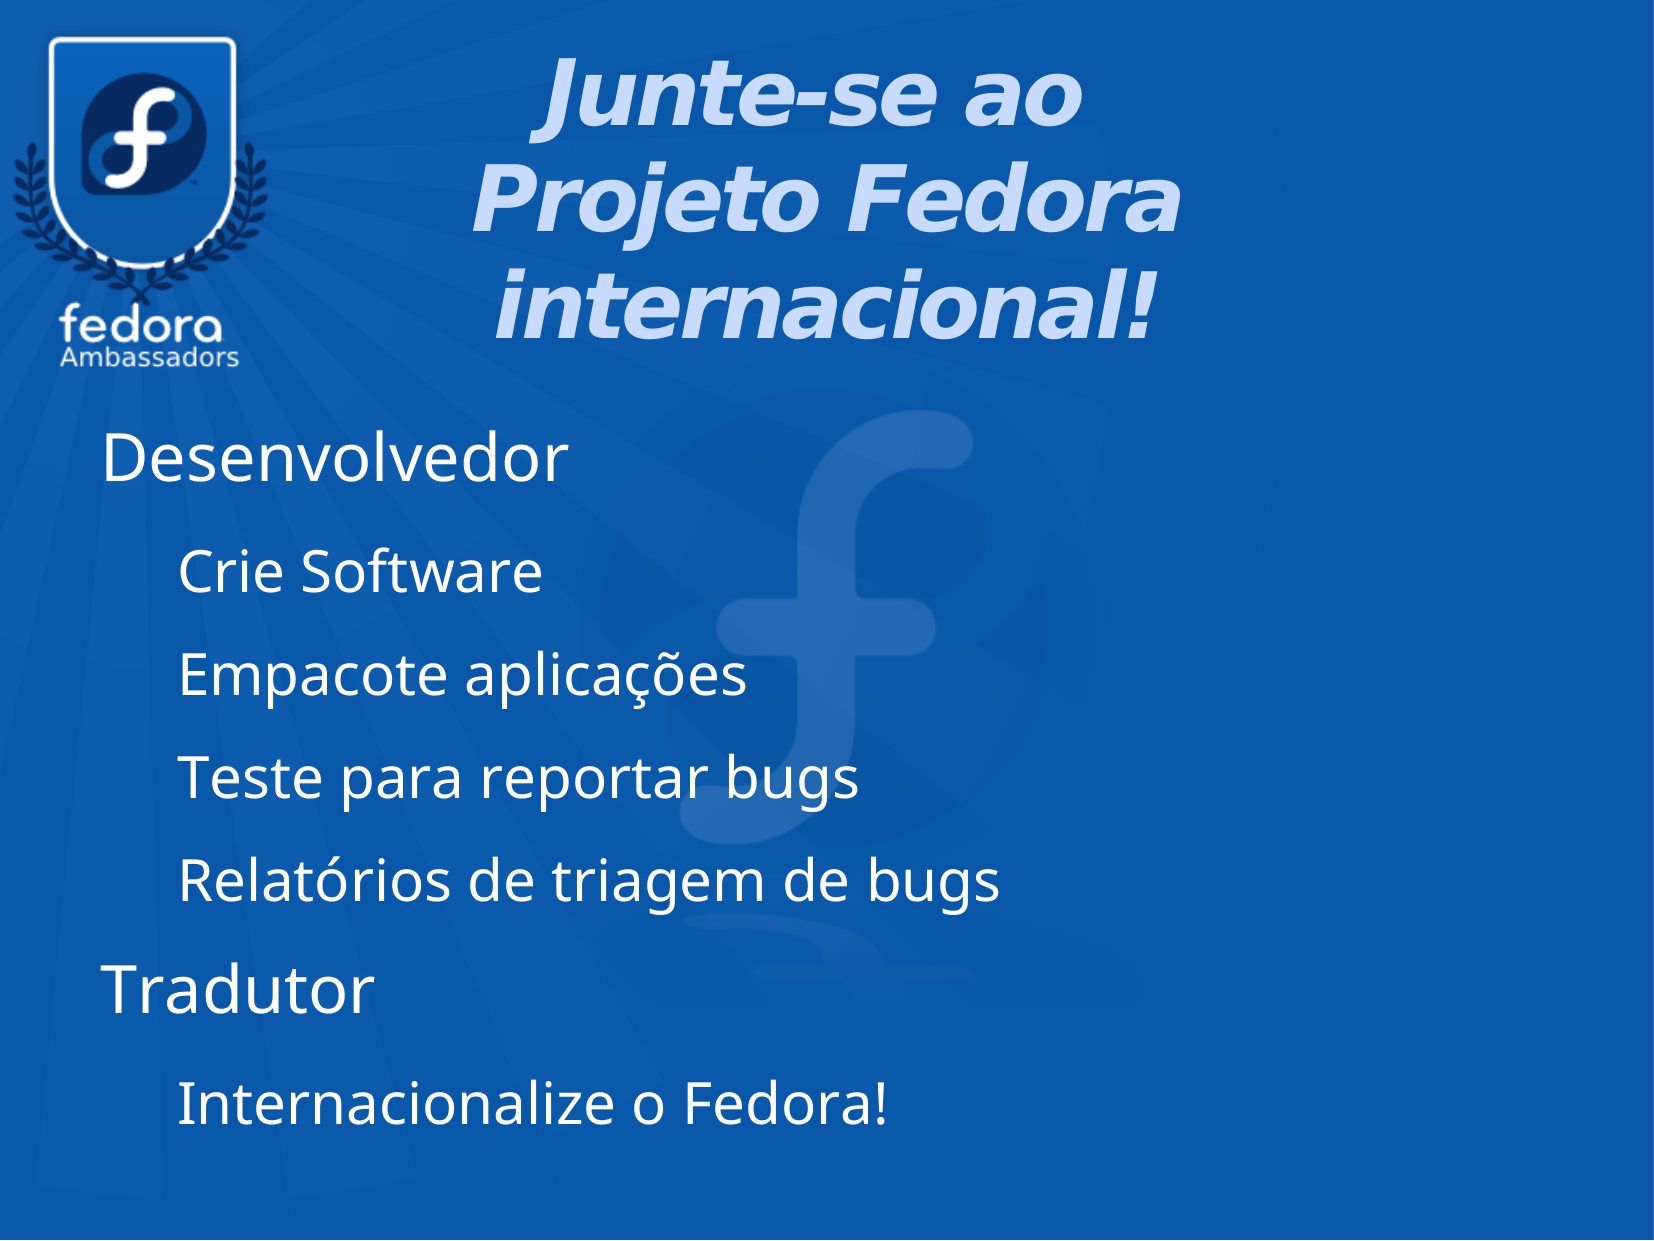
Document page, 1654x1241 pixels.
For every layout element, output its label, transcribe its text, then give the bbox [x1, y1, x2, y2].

picture [0, 0, 1654, 1240]
list Desenvolvedor Crie Software Empacote aplicações Teste para reportar bugs Relatórios de triagem de bugs Tradutor Internacionalize o Fedora! [82, 410, 1571, 1078]
title Junte-se ao Projeto Fedora internacional! [82, 39, 1576, 361]
